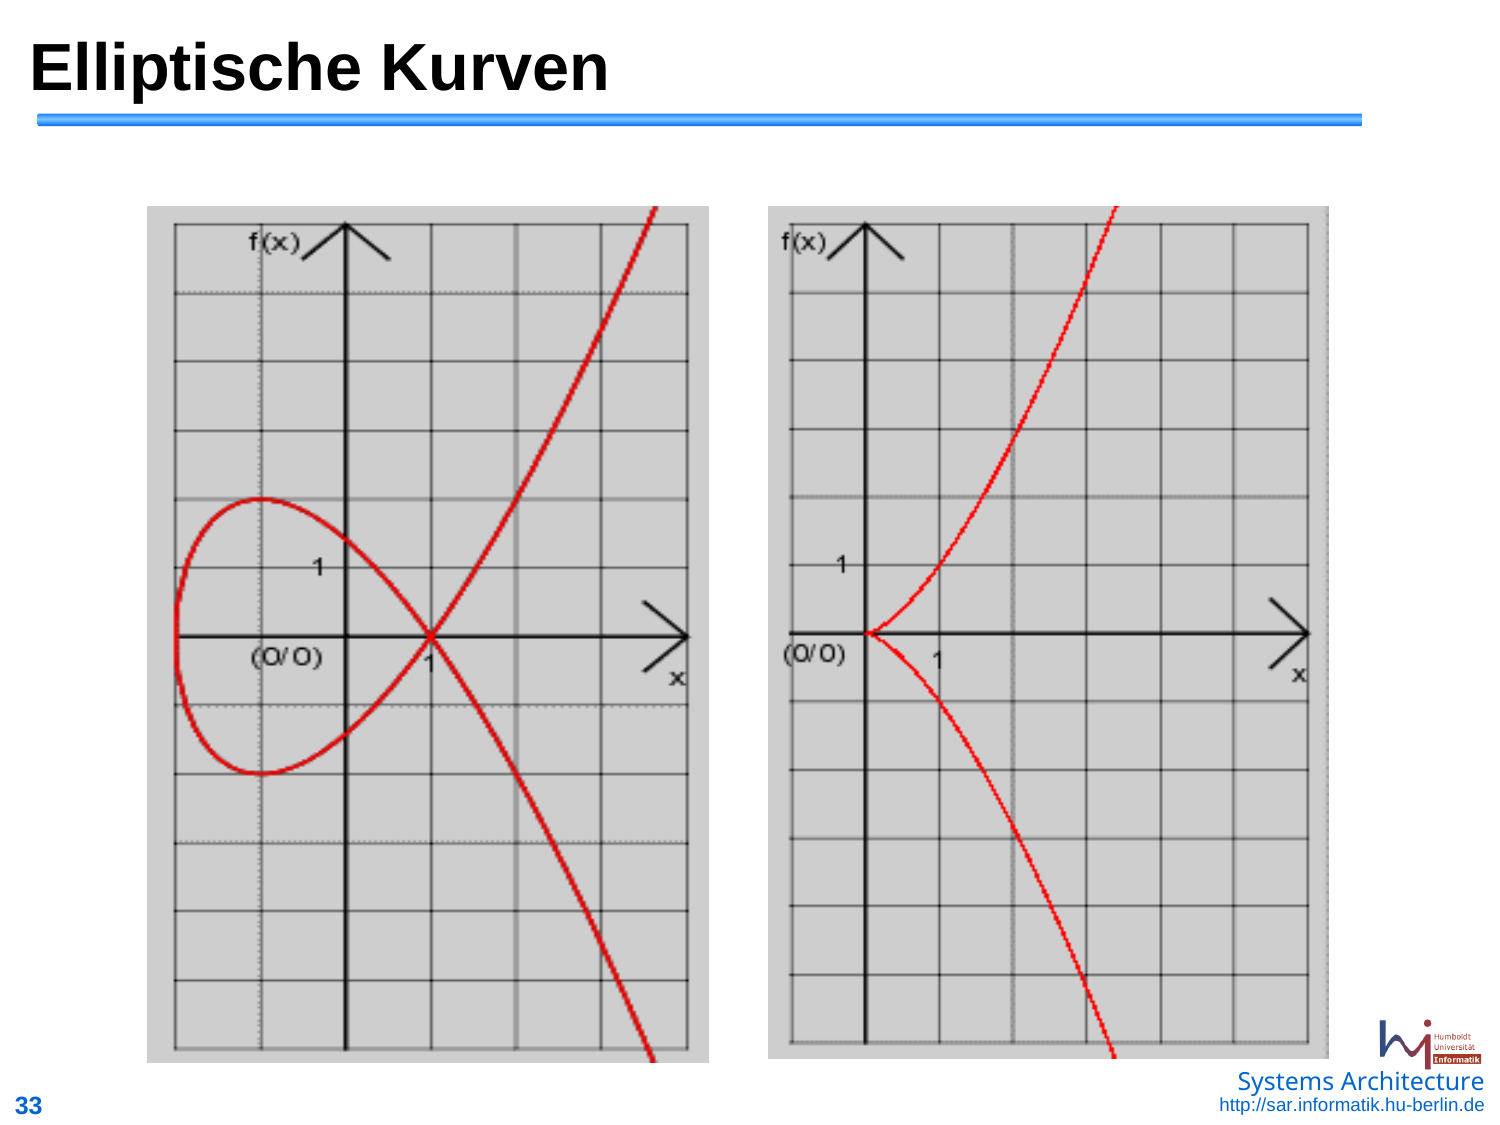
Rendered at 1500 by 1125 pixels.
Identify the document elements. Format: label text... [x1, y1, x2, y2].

title Elliptische Kurven [29, 26, 1500, 108]
picture [147, 206, 709, 1063]
picture [1376, 1016, 1483, 1071]
picture [768, 206, 1329, 1059]
